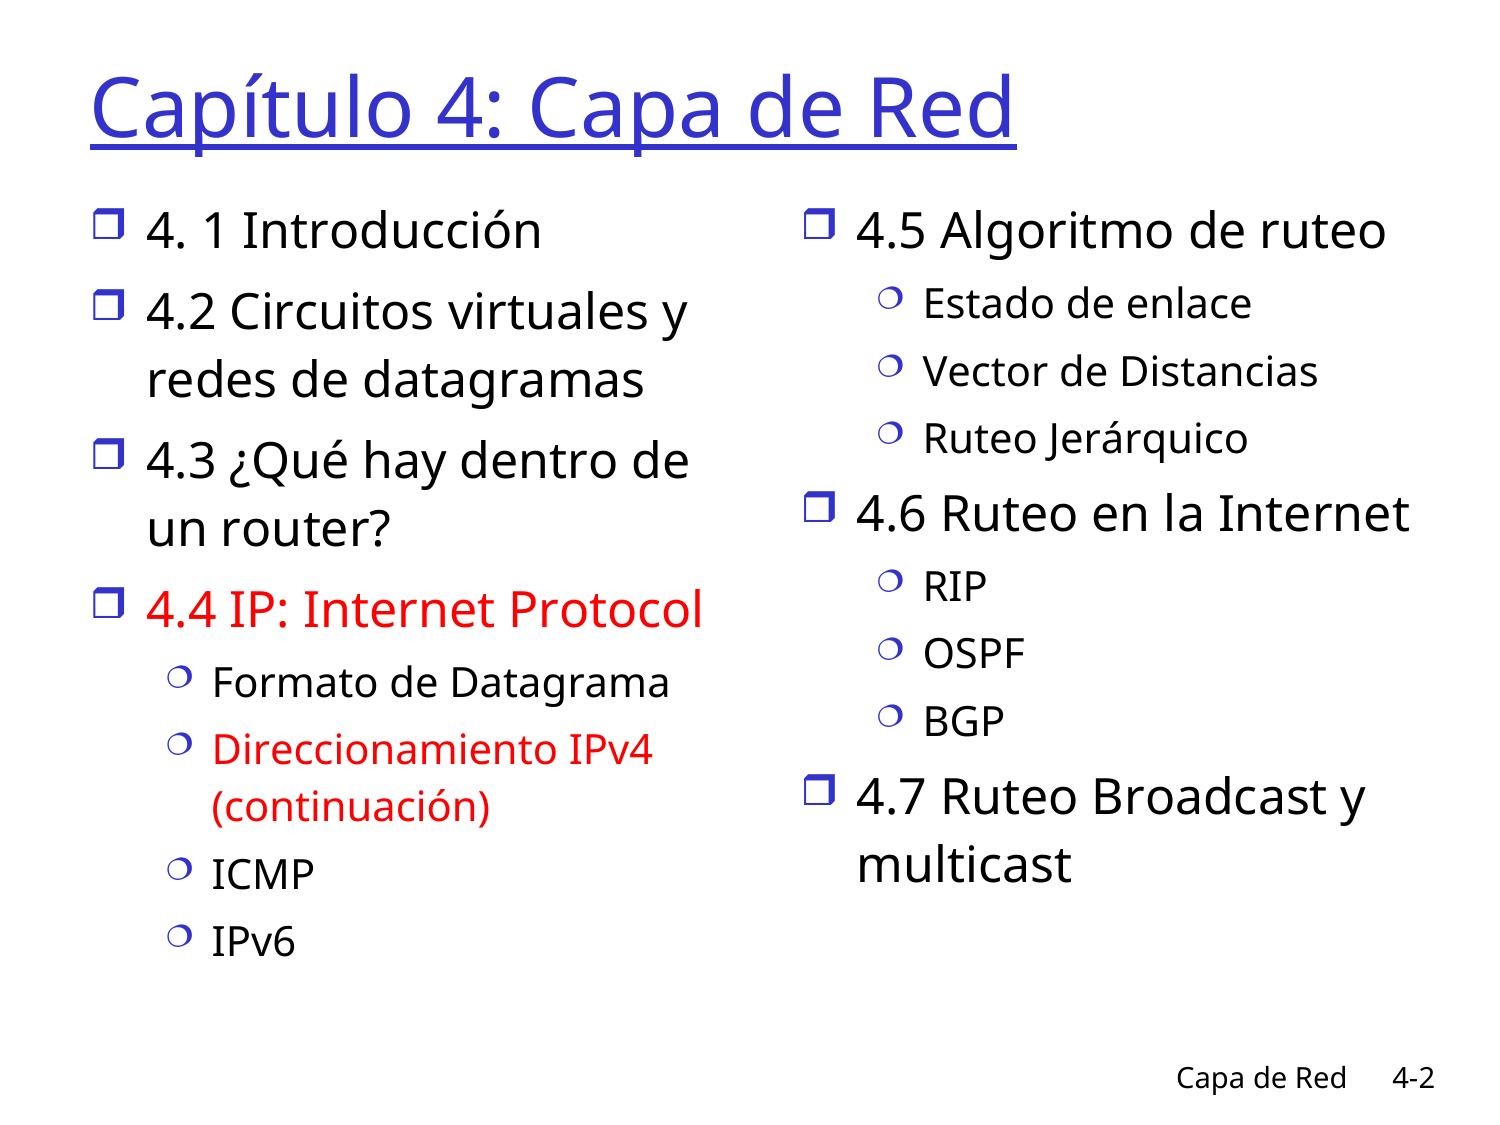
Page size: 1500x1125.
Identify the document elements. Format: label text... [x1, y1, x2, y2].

list 4.5 Algoritmo de ruteo Estado de enlace Vector de Distancias Ruteo Jerárquico 4.6 Ruteo en la Internet RIP OSPF BGP 4.7 Ruteo Broadcast y multicast [785, 187, 1464, 1044]
list 4. 1 Introducción 4.2 Circuitos virtuales y redes de datagramas 4.3 ¿Qué hay dentro de un router? 4.4 IP: Internet Protocol Formato de Datagrama Direccionamiento IPv4 (continuación) ICMP IPv6 [75, 187, 753, 1044]
title Capítulo 4: Capa de Red [75, 15, 1463, 196]
